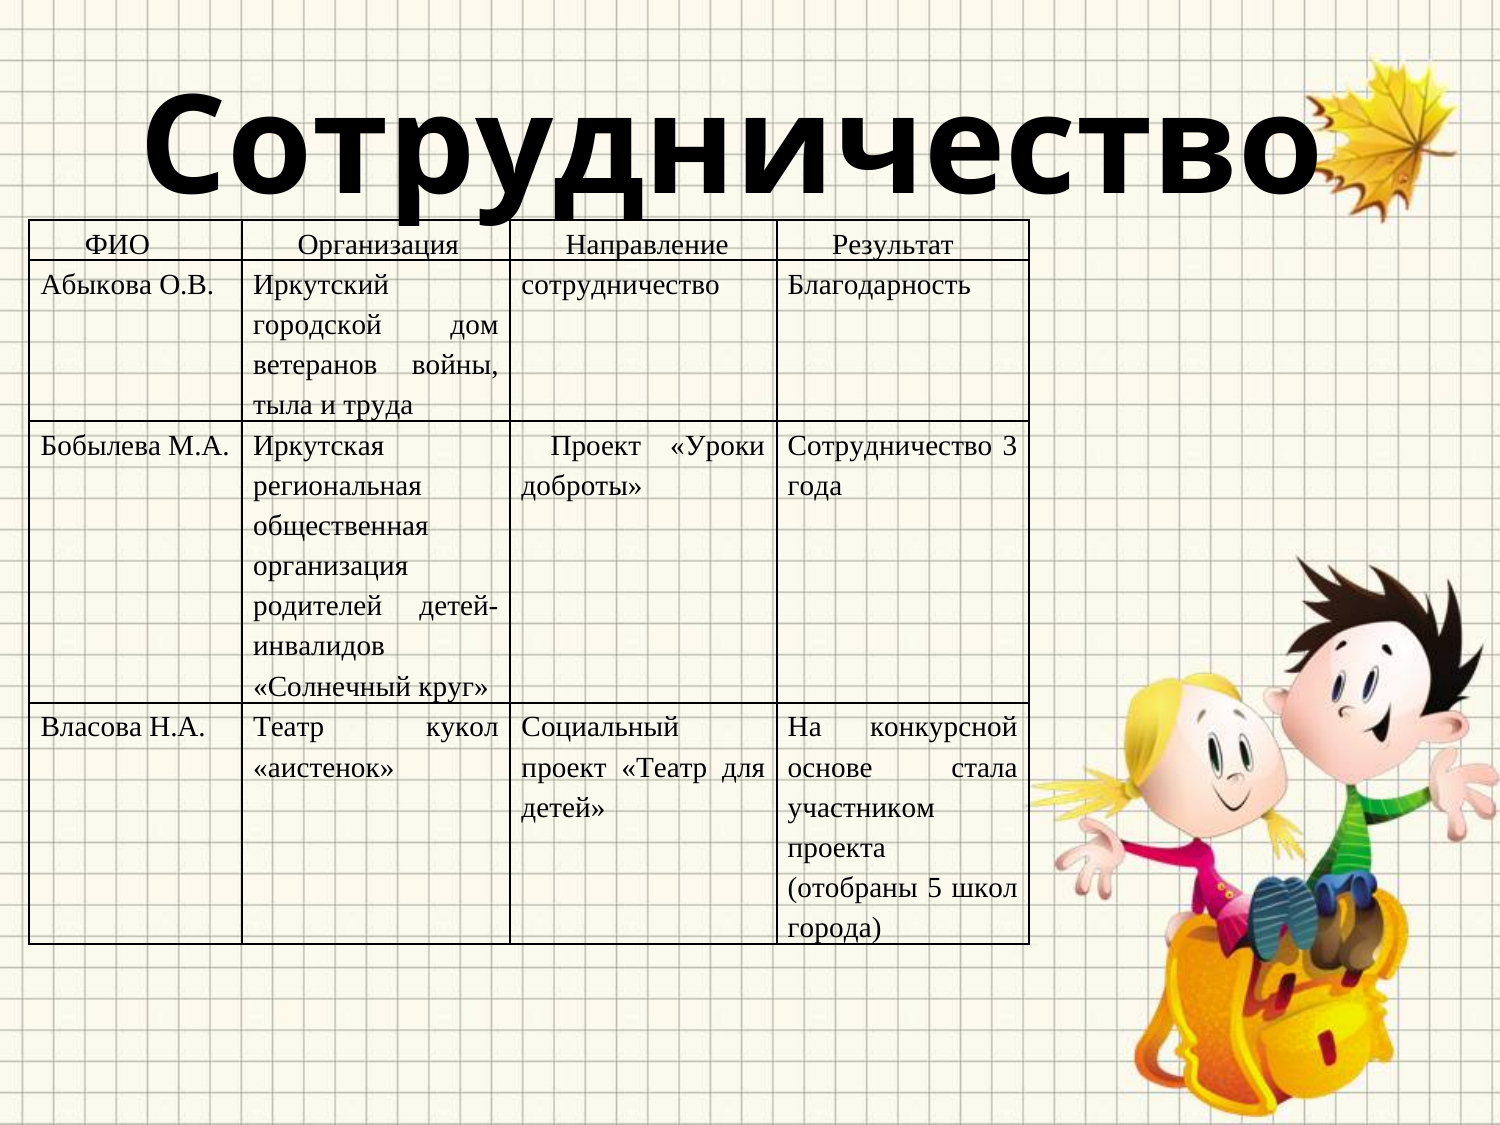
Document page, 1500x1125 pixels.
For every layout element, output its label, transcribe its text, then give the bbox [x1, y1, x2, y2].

text_box Проект «Уроки доброты» [511, 422, 776, 702]
text_box Социальный проект «Театр для детей» [511, 704, 776, 943]
title Сотрудничество [75, 45, 1426, 233]
text_box Театр кукол «аистенок» [243, 704, 509, 943]
text_box Направление [511, 221, 776, 259]
text_box Результат [778, 221, 1028, 259]
text_box Власова Н.А. [30, 704, 241, 943]
text_box Организация [243, 221, 509, 259]
text_box Бобылева М.А. [30, 422, 241, 702]
text_box Сотрудничество 3 года [778, 422, 1028, 702]
text_box ФИО [30, 221, 241, 259]
text_box сотрудничество [511, 261, 776, 420]
text_box Абыкова О.В. [30, 261, 241, 420]
text_box На конкурсной основе стала участником проекта (отобраны 5 школ города) [778, 704, 1028, 943]
text_box Иркутская региональная общественная организация родителей детей-инвалидов «Солнечный круг» [243, 422, 509, 702]
text_box Благодарность [778, 261, 1028, 420]
picture [0, 0, 1500, 1125]
text_box Иркутский городской дом ветеранов войны, тыла и труда [243, 261, 509, 420]
